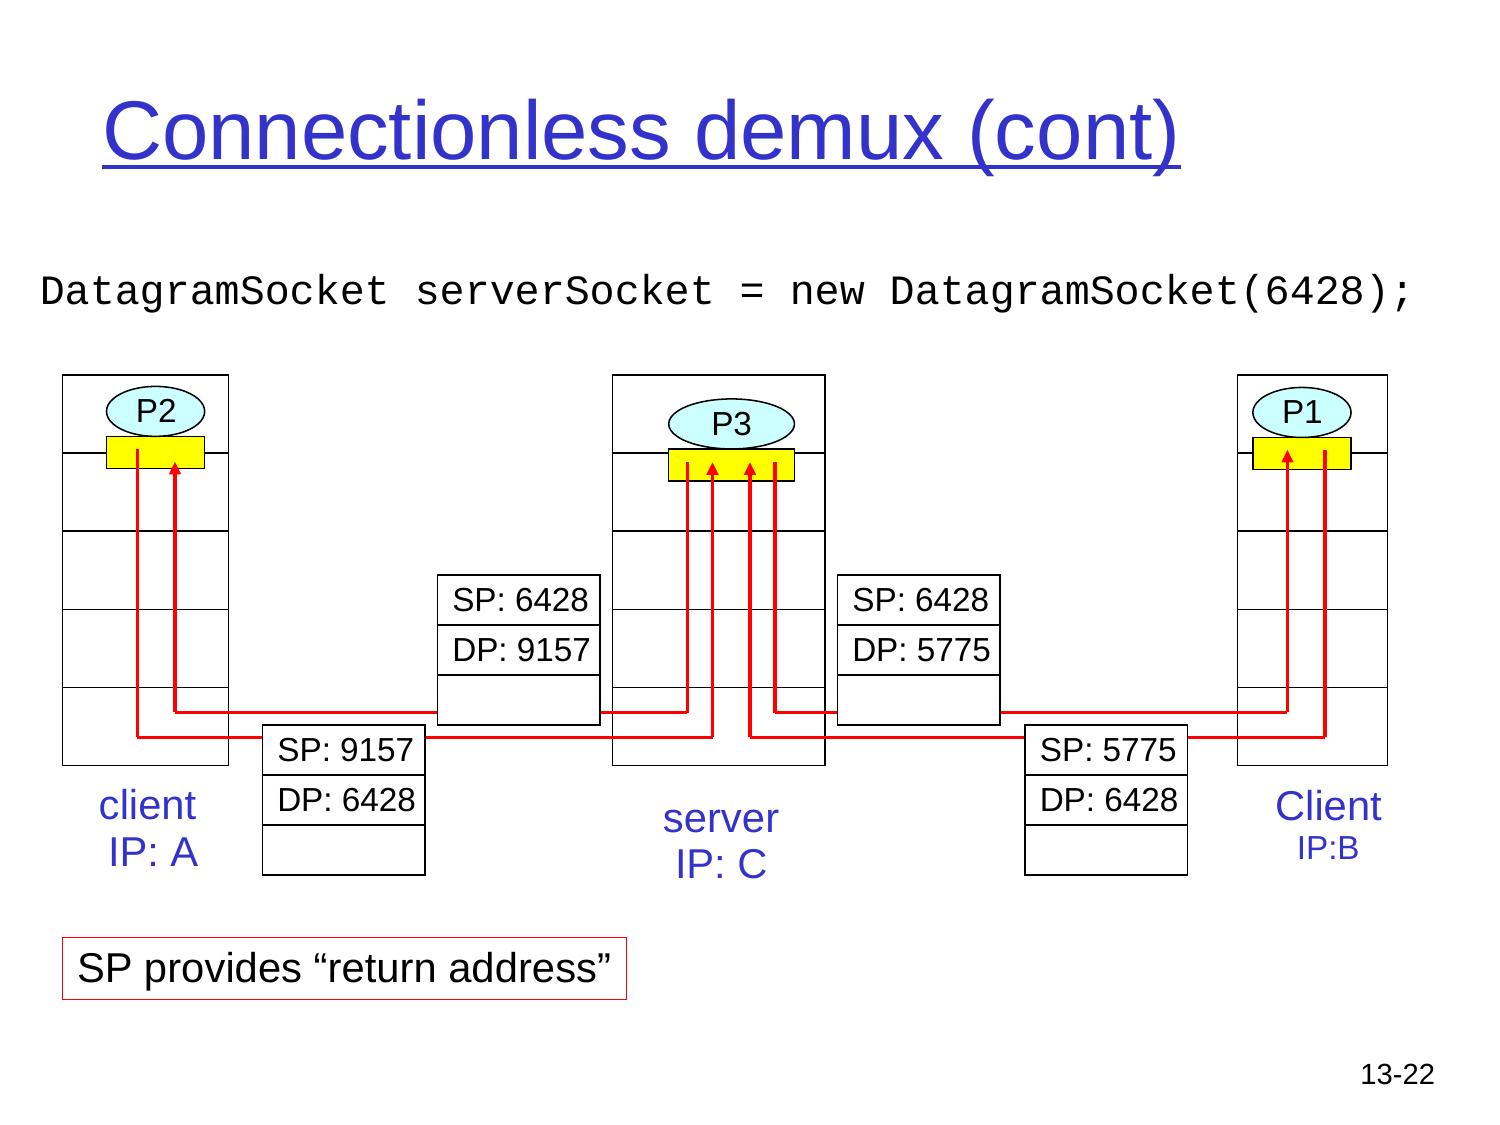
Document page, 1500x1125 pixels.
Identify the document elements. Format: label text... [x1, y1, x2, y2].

text_box DP: 6428 [1024, 774, 1188, 824]
text_box [437, 674, 601, 725]
text_box [62, 375, 229, 766]
text_box DP: 5775 [837, 624, 1000, 674]
text_box [262, 825, 425, 875]
text_box server IP: C [648, 786, 795, 896]
text_box Client IP:B [1260, 774, 1397, 874]
text_box SP: 6428 [837, 574, 1000, 624]
text_box SP: 5775 [1024, 724, 1188, 774]
text_box [612, 374, 825, 766]
text_box SP provides “return address” [62, 937, 627, 1000]
text_box SP: 6428 [437, 574, 601, 624]
text_box SP: 9157 [262, 724, 425, 774]
text_box P3 [668, 398, 795, 449]
list DatagramSocket serverSocket = new DatagramSocket(6428); [24, 262, 1450, 383]
text_box [837, 674, 1000, 725]
text_box DP: 9157 [437, 624, 601, 674]
text_box P2 [106, 386, 205, 437]
text_box [1024, 824, 1188, 875]
text_box client IP: A [81, 774, 214, 883]
text_box P1 [1252, 387, 1352, 438]
title Connectionless demux (cont) [87, 37, 1363, 225]
text_box DP: 6428 [262, 774, 425, 825]
text_box [1237, 375, 1388, 766]
